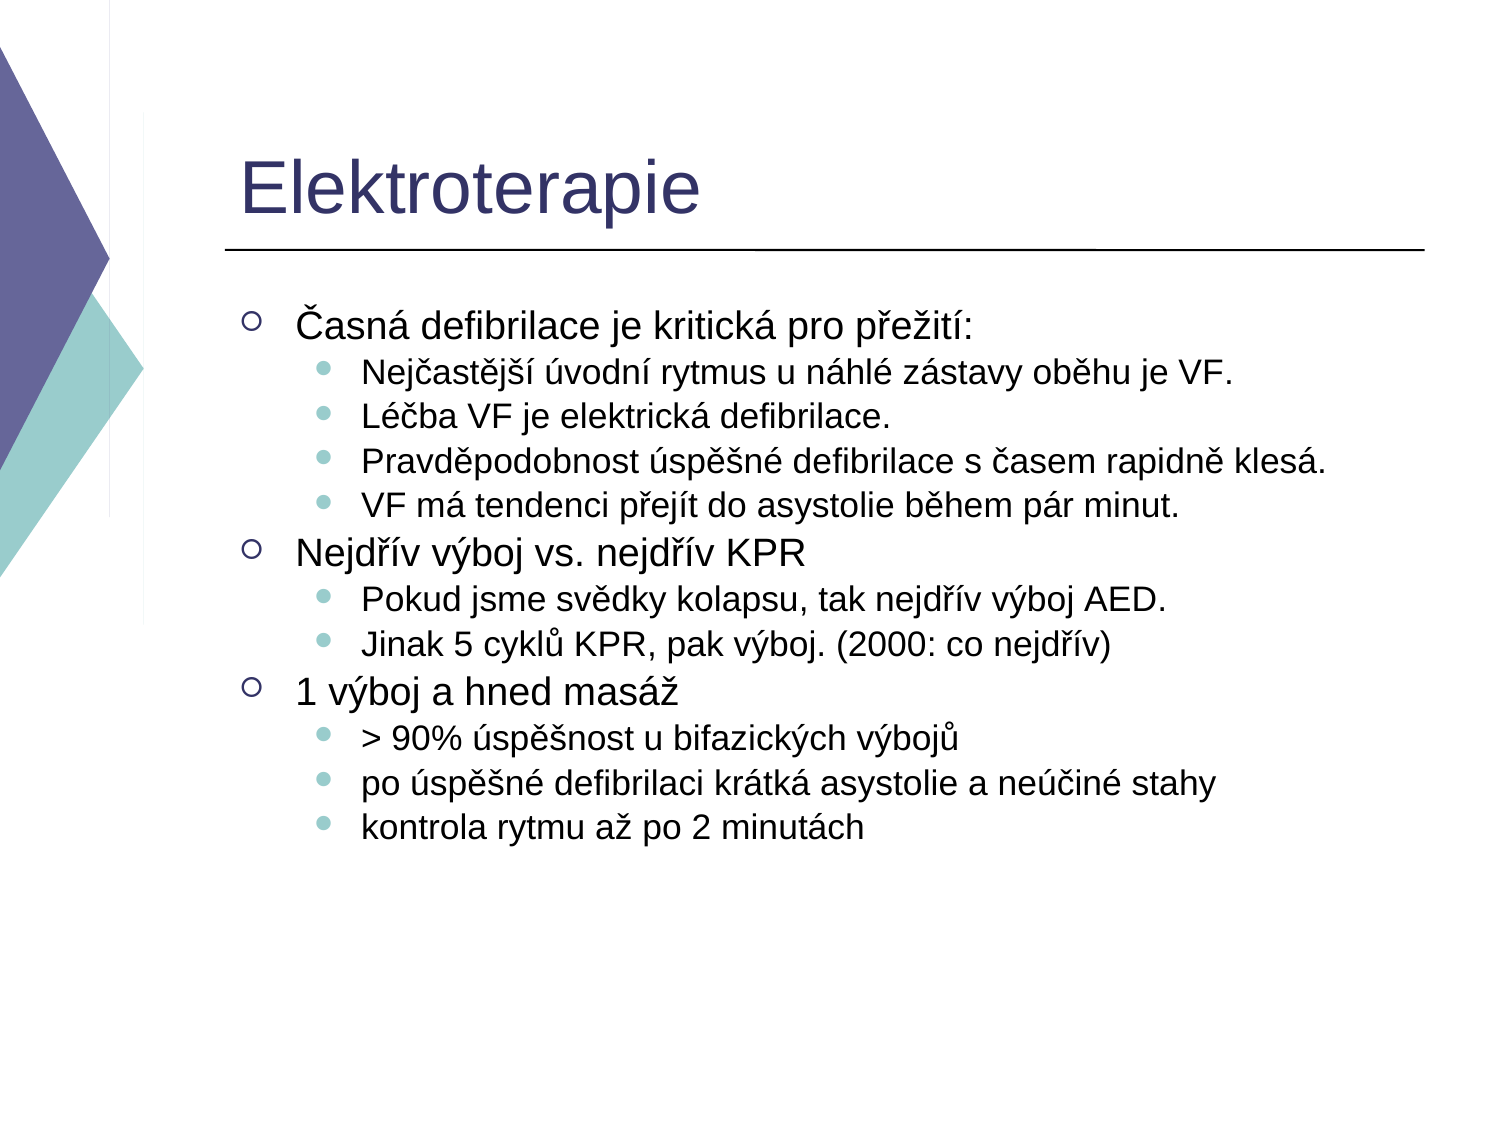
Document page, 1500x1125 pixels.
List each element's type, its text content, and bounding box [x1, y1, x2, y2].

list Časná defibrilace je kritická pro přežití: Nejčastější úvodní rytmus u náhlé zástavy oběhu je VF. Léčba VF je elektrická defibrilace. Pravděpodobnost úspěšné defibrilace s časem rapidně klesá. VF má tendenci přejít do asystolie během pár minut. Nejdřív výboj vs. nejdřív KPR Pokud jsme svědky kolapsu, tak nejdřív výboj AED. Jinak 5 cyklů KPR, pak výboj. (2000: co nejdřív) 1 výboj a hned masáž > 90% úspěšnost u bifazických výbojů po úspěšné defibrilaci krátká asystolie a neúčiné stahy kontrola rytmu až po 2 minutách [224, 299, 1425, 1125]
title Elektroterapie [224, 49, 1425, 237]
